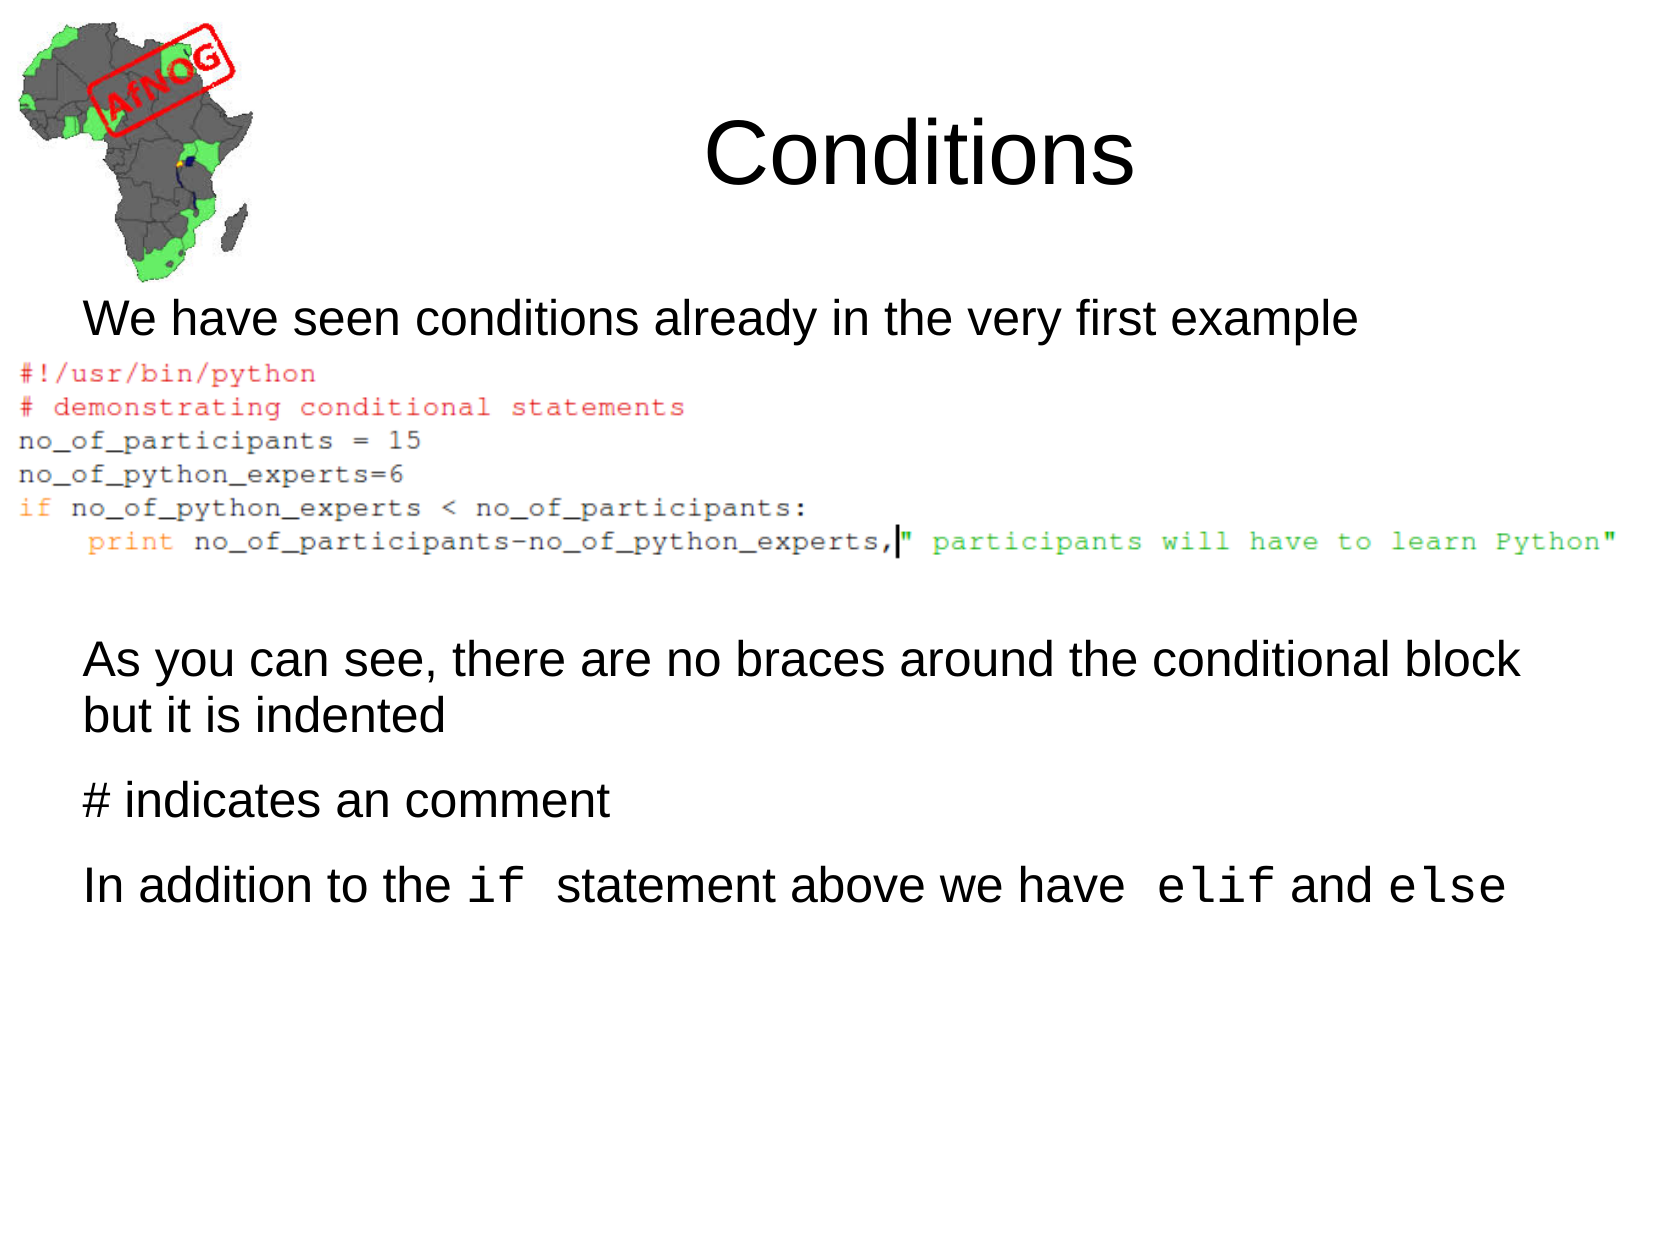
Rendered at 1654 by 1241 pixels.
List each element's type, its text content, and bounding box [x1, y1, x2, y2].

title Conditions [270, 49, 1571, 257]
list We have seen conditions already in the very first example As you can see, there are no braces around the conditional block but it is indented # indicates an comment In addition to the if statement above we have elif and else [82, 290, 1571, 359]
picture [15, 359, 1635, 586]
picture [9, 0, 259, 291]
list We have seen conditions already in the very first example As you can see, there are no braces around the conditional block but it is indented # indicates an comment In addition to the if statement above we have elif and else [82, 586, 1571, 1010]
